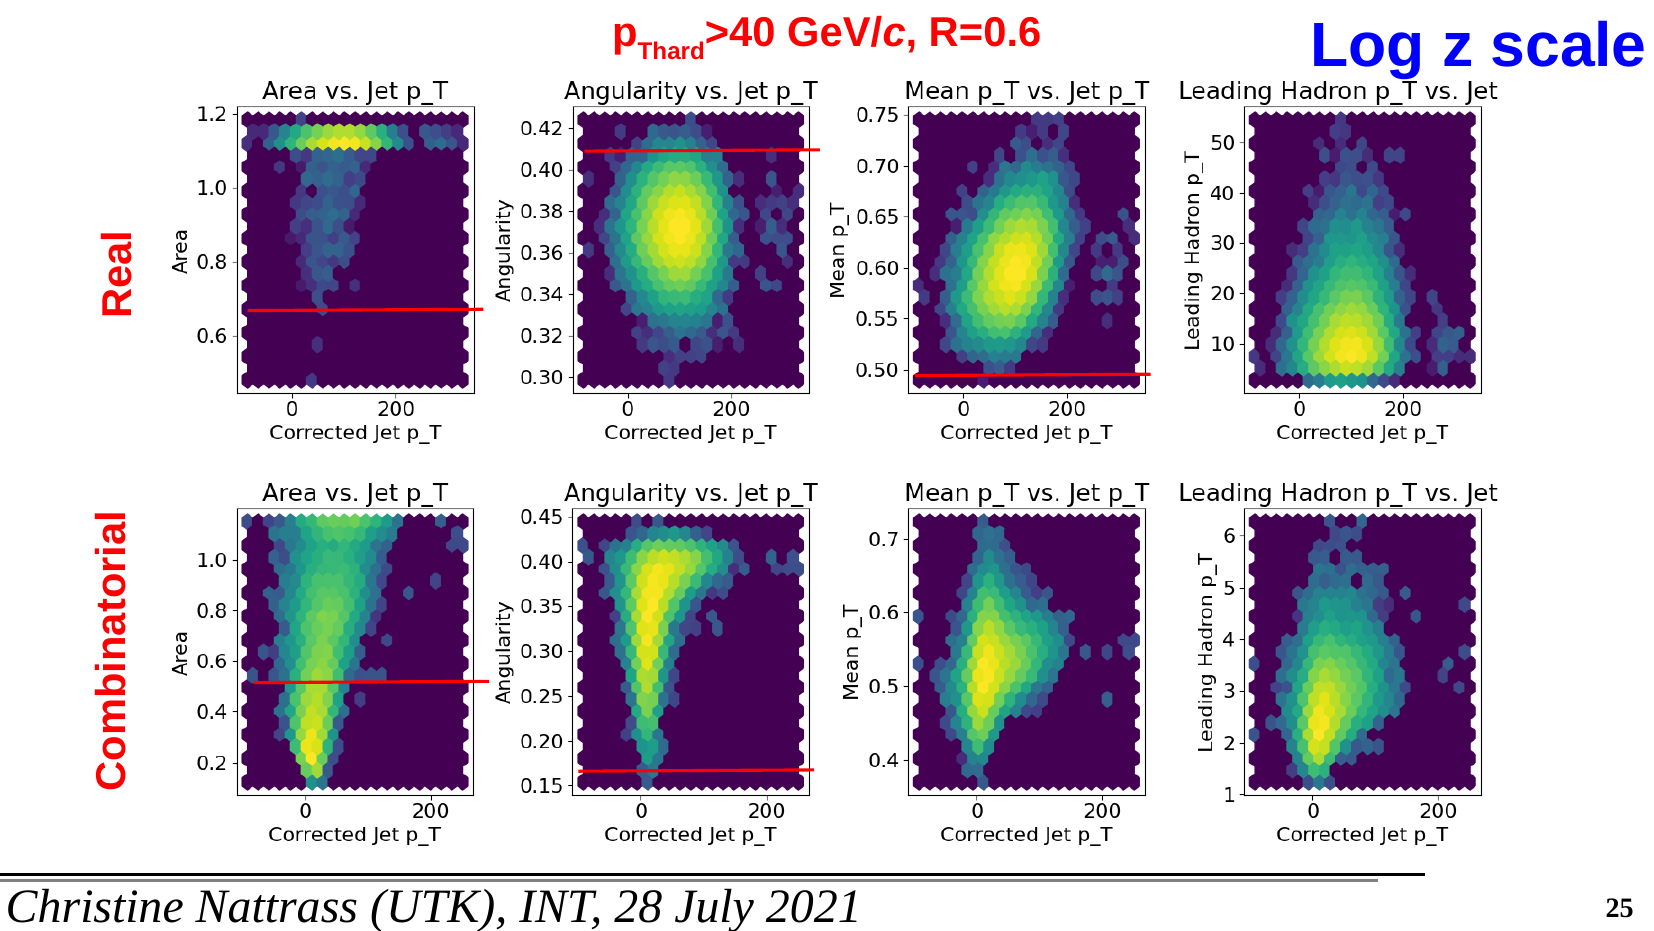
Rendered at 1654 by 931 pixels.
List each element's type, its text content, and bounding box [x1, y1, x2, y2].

text_box pThard>40 GeV/c, R=0.6 [570, 0, 1083, 73]
picture [151, 14, 1502, 867]
text_box Combinatorial [79, 476, 152, 806]
text_box Log z scale [1176, 2, 1654, 88]
text_box Real [85, 146, 171, 334]
